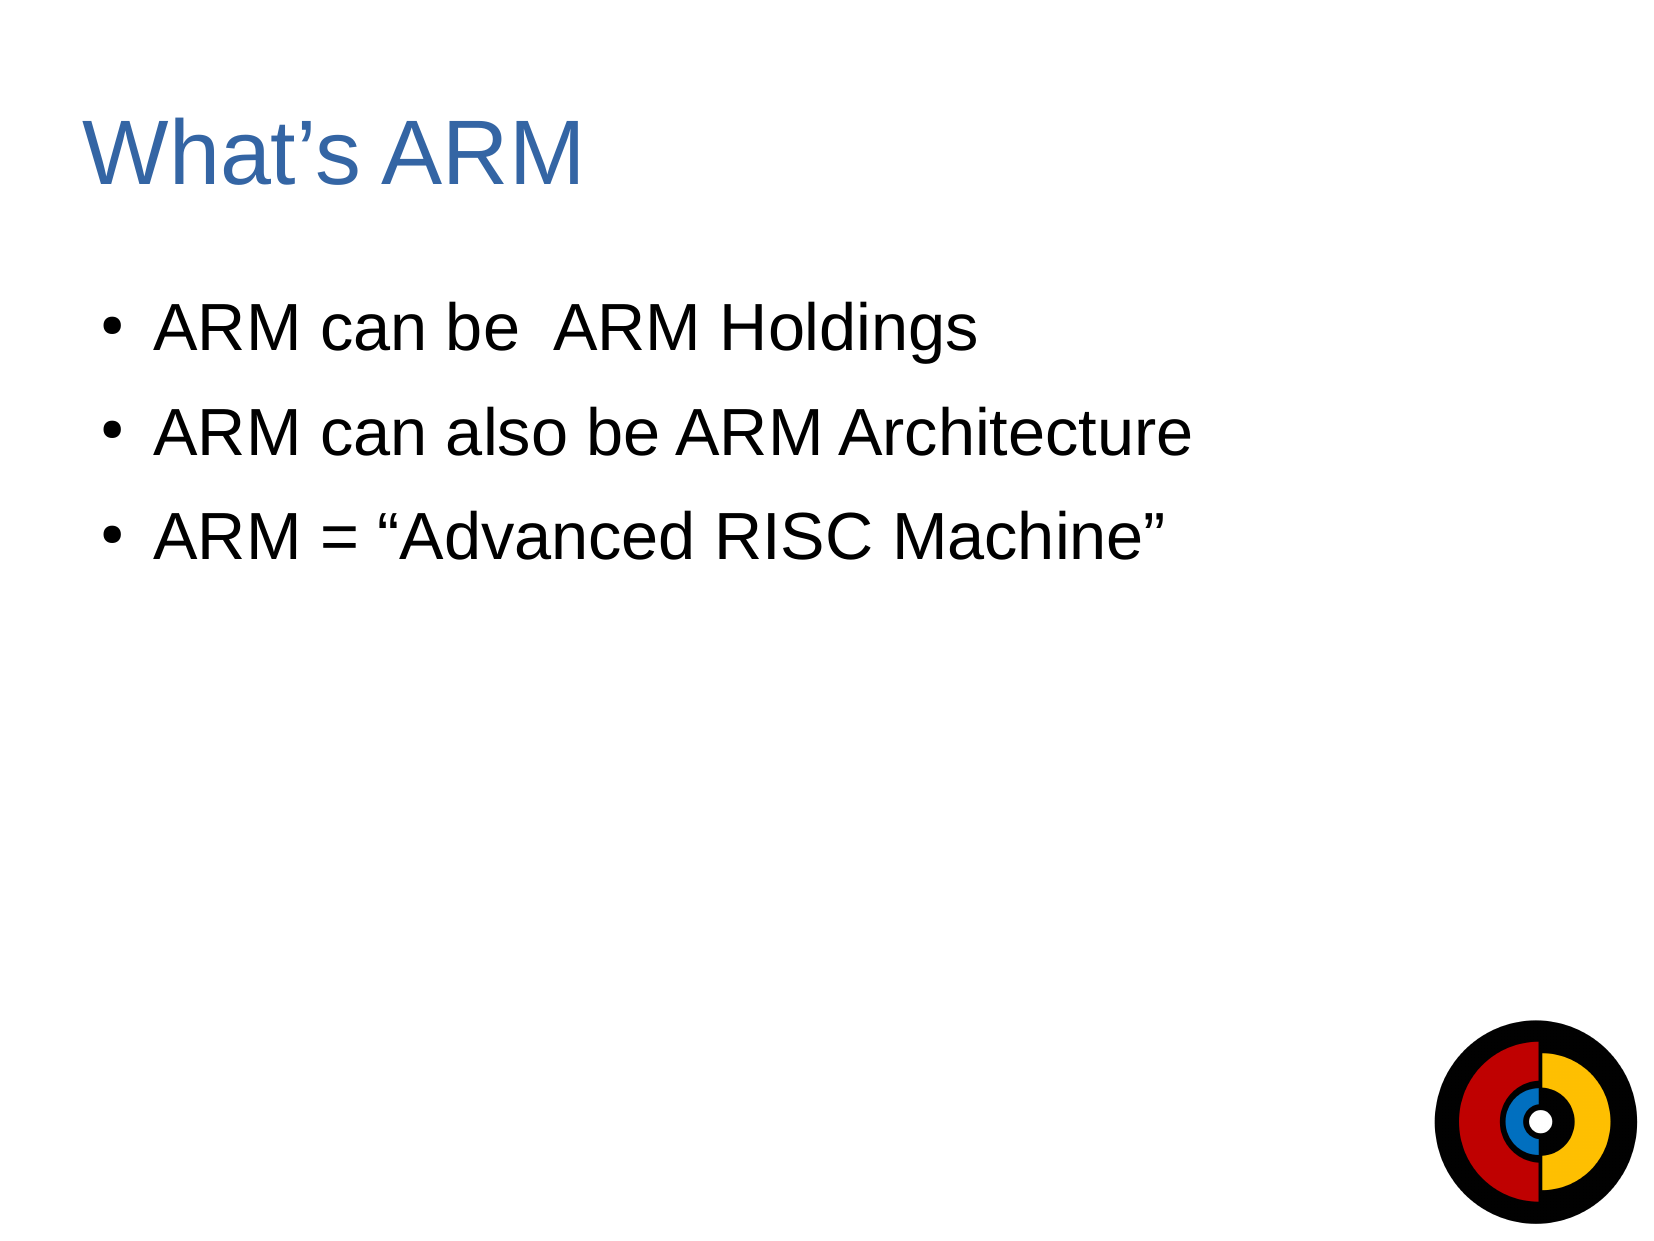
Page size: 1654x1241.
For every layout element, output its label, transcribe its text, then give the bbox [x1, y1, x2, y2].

picture [1429, 1015, 1642, 1229]
title What’s ARM [82, 49, 1571, 257]
list ARM can be ARM Holdings ARM can also be ARM Architecture ARM = “Advanced RISC Machine” [82, 290, 1571, 1010]
